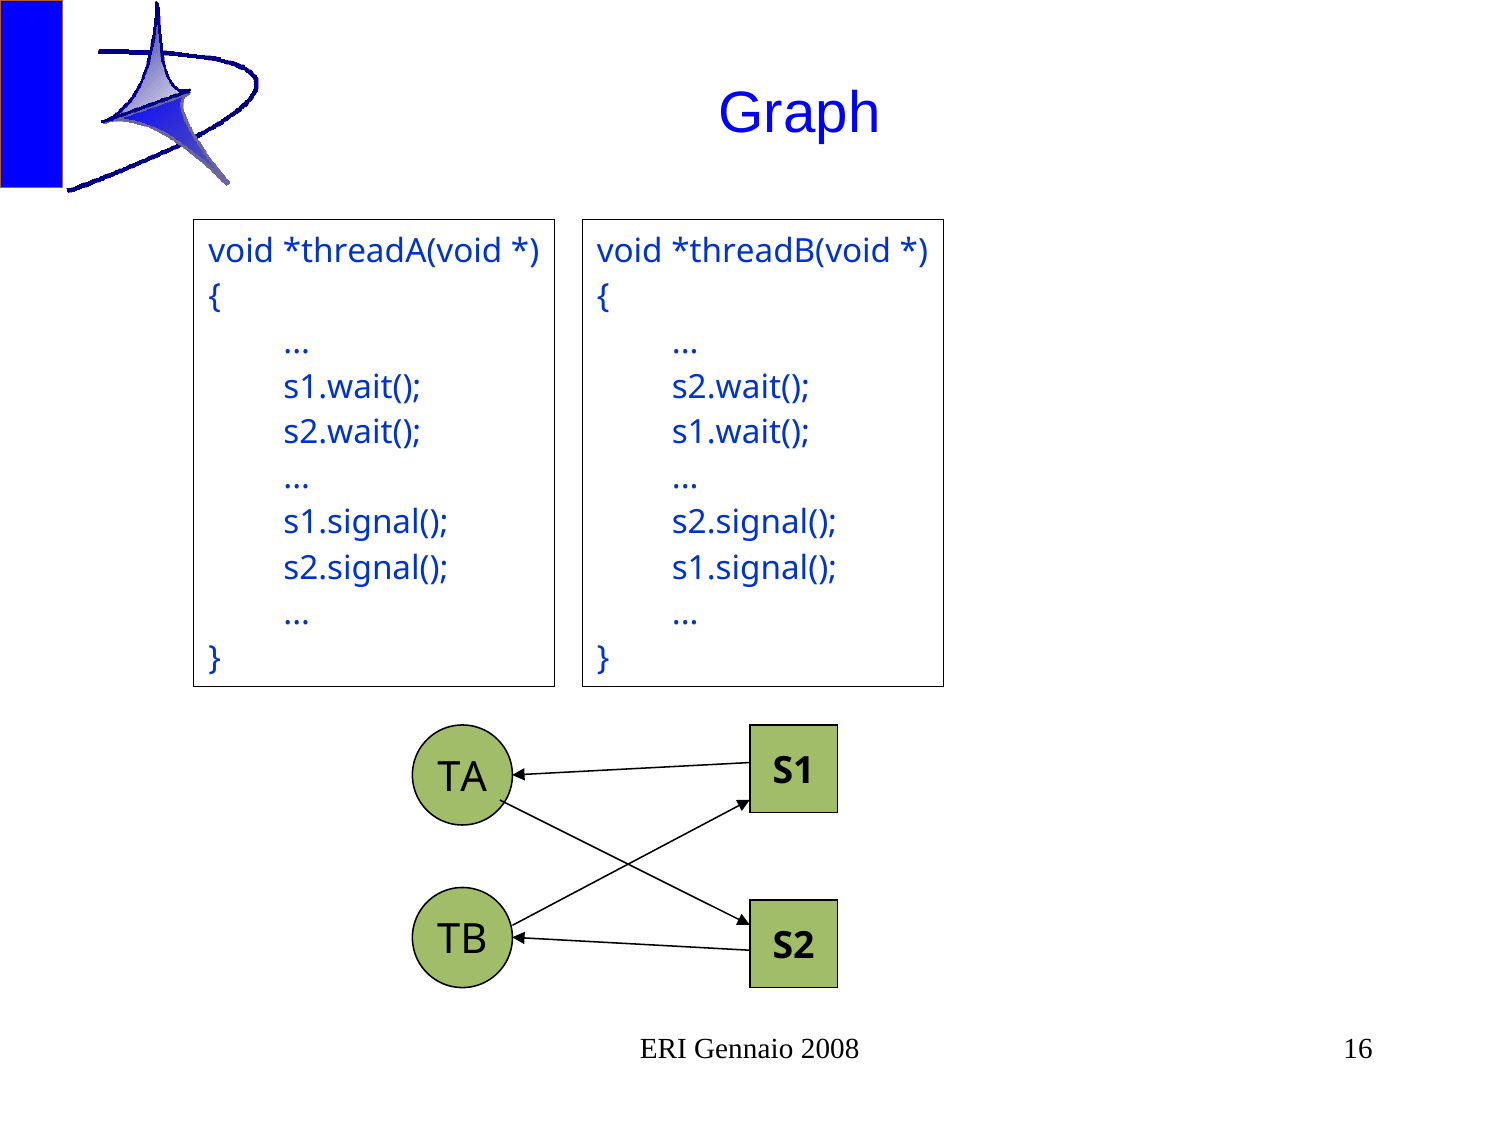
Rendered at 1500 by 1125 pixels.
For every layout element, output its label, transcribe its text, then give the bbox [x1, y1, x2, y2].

text_box void *threadB(void *)‏ { ... s2.wait(); s1.wait(); ... s2.signal(); s1.signal(); ... } [582, 219, 944, 687]
title Graph [174, 61, 1425, 164]
text_box S1 [749, 724, 838, 813]
text_box void *threadA(void *)‏ { ... s1.wait(); s2.wait(); ... s1.signal(); s2.signal(); ... } [193, 219, 555, 687]
text_box TA [412, 724, 513, 826]
picture [62, 0, 263, 197]
text_box TB [412, 887, 513, 988]
text_box S2 [749, 900, 838, 988]
